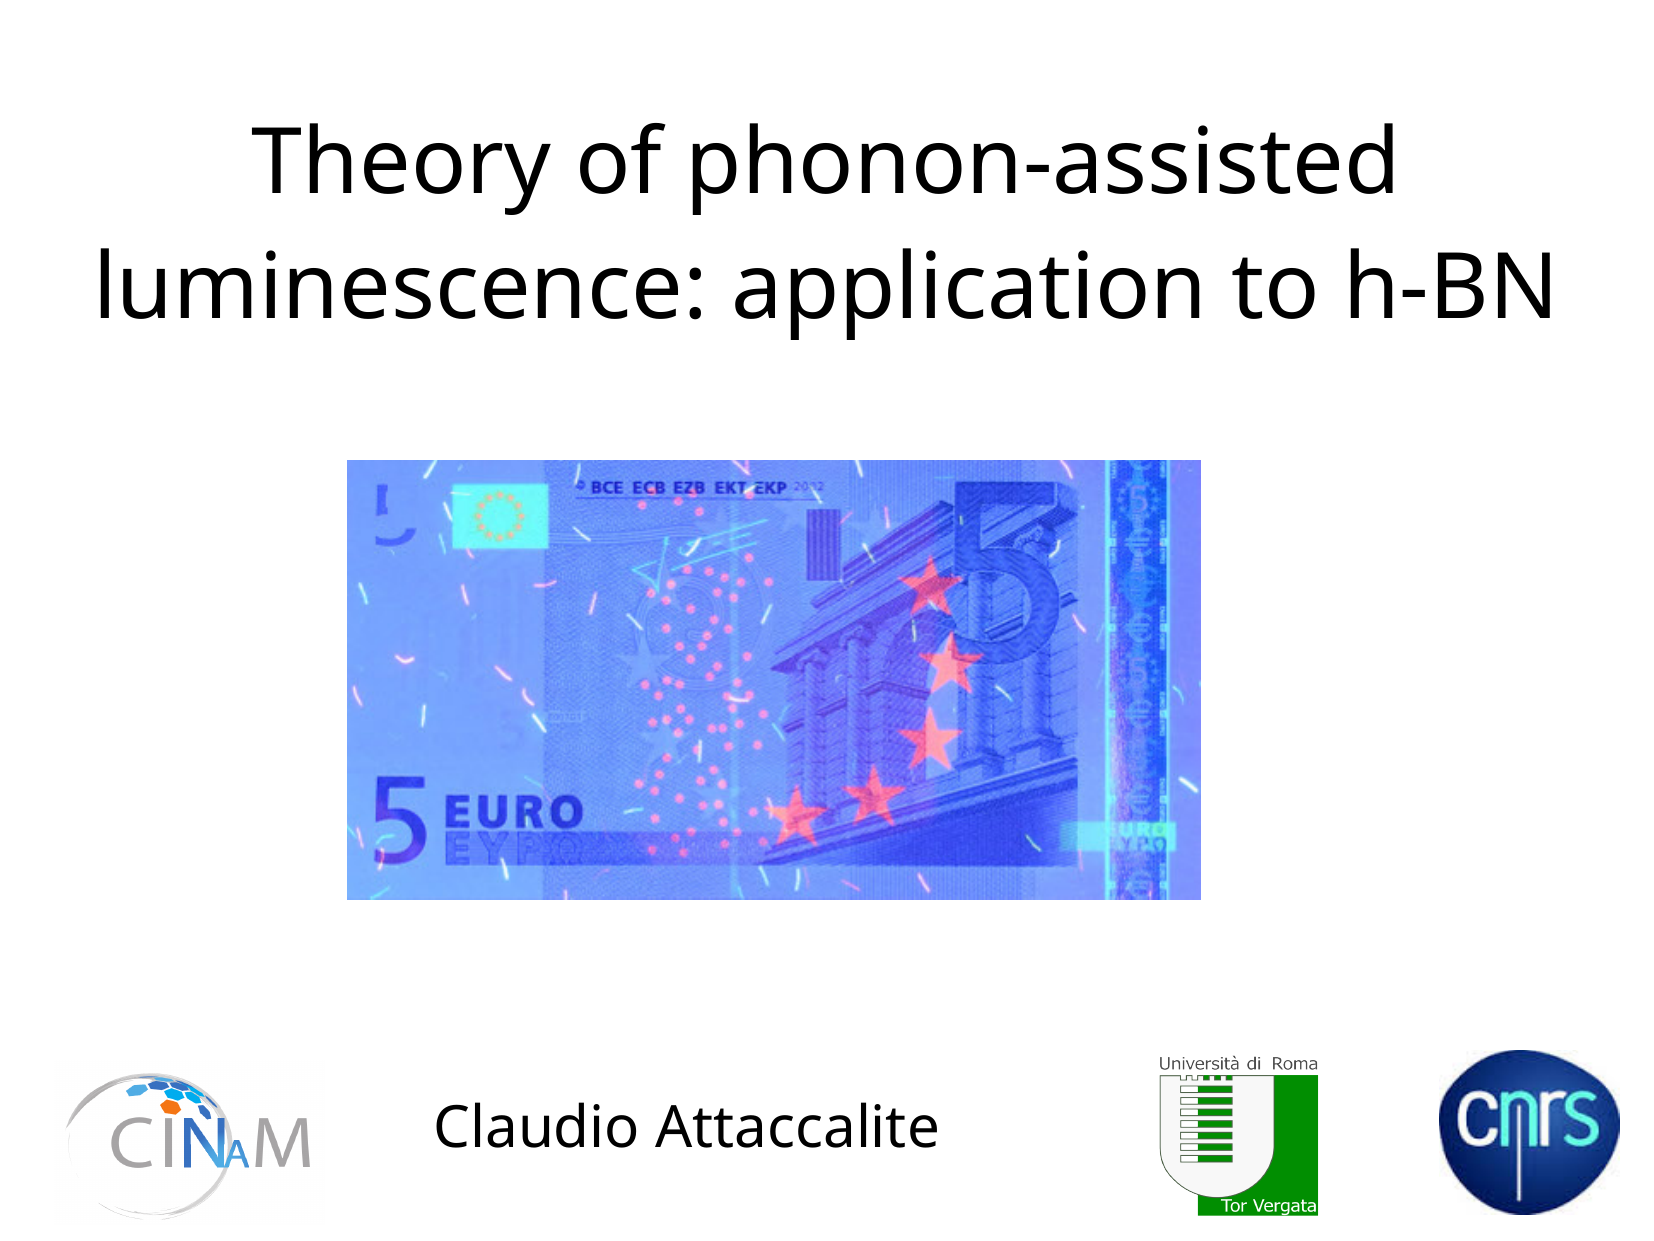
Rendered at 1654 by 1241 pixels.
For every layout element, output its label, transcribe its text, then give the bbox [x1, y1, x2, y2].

title Theory of phonon-assisted luminescence: application to h-BN [0, 0, 1654, 446]
title Claudio Attaccalite [244, 1052, 1130, 1197]
picture [347, 460, 1201, 901]
picture [1146, 1050, 1332, 1221]
picture [1439, 1050, 1620, 1215]
picture [54, 1060, 325, 1225]
